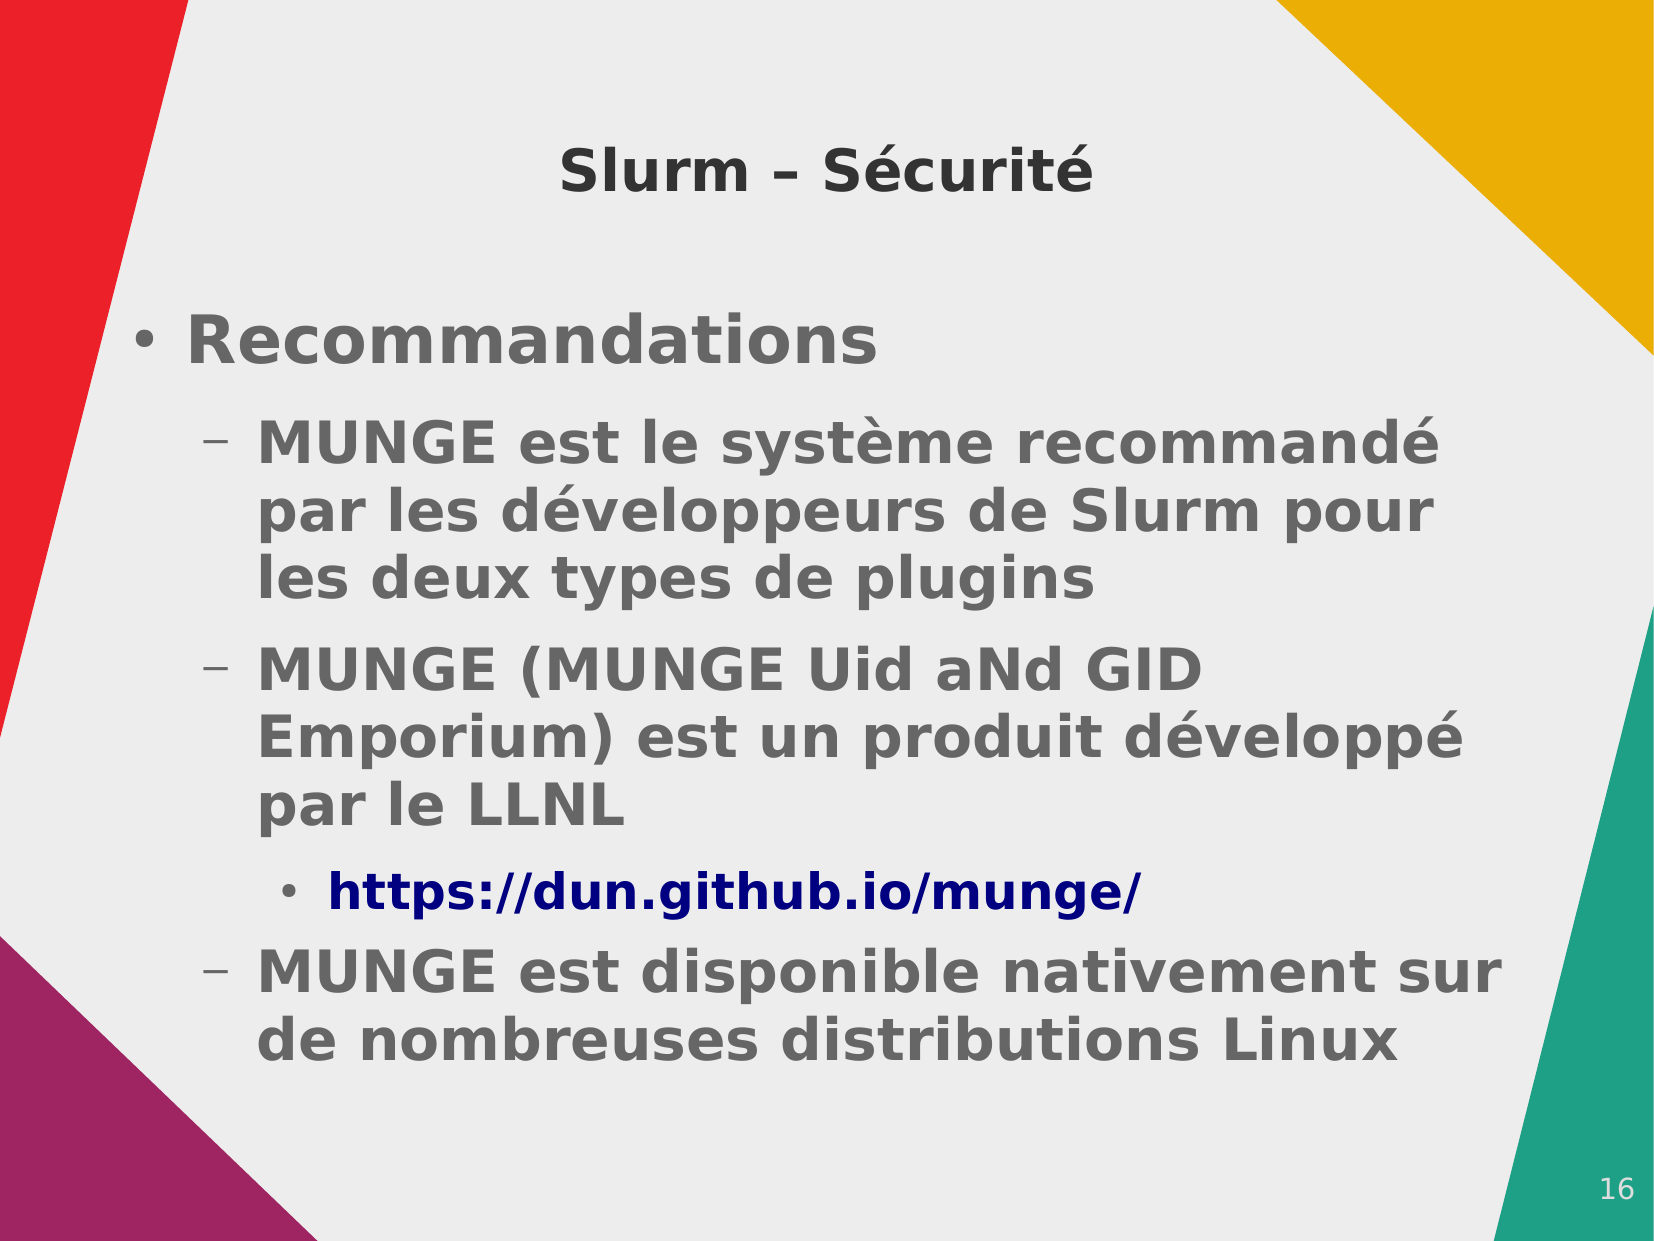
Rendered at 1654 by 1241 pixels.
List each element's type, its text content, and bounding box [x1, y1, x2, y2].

title Slurm – Sécurité [114, 73, 1539, 271]
list Recommandations MUNGE est le système recommandé par les développeurs de Slurm pour les deux types de plugins MUNGE (MUNGE Uid aNd GID Emporium) est un produit développé par le LLNL https://dun.github.io/munge/ MUNGE est disponible nativement sur de nombreuses distributions Linux [114, 302, 1539, 1217]
